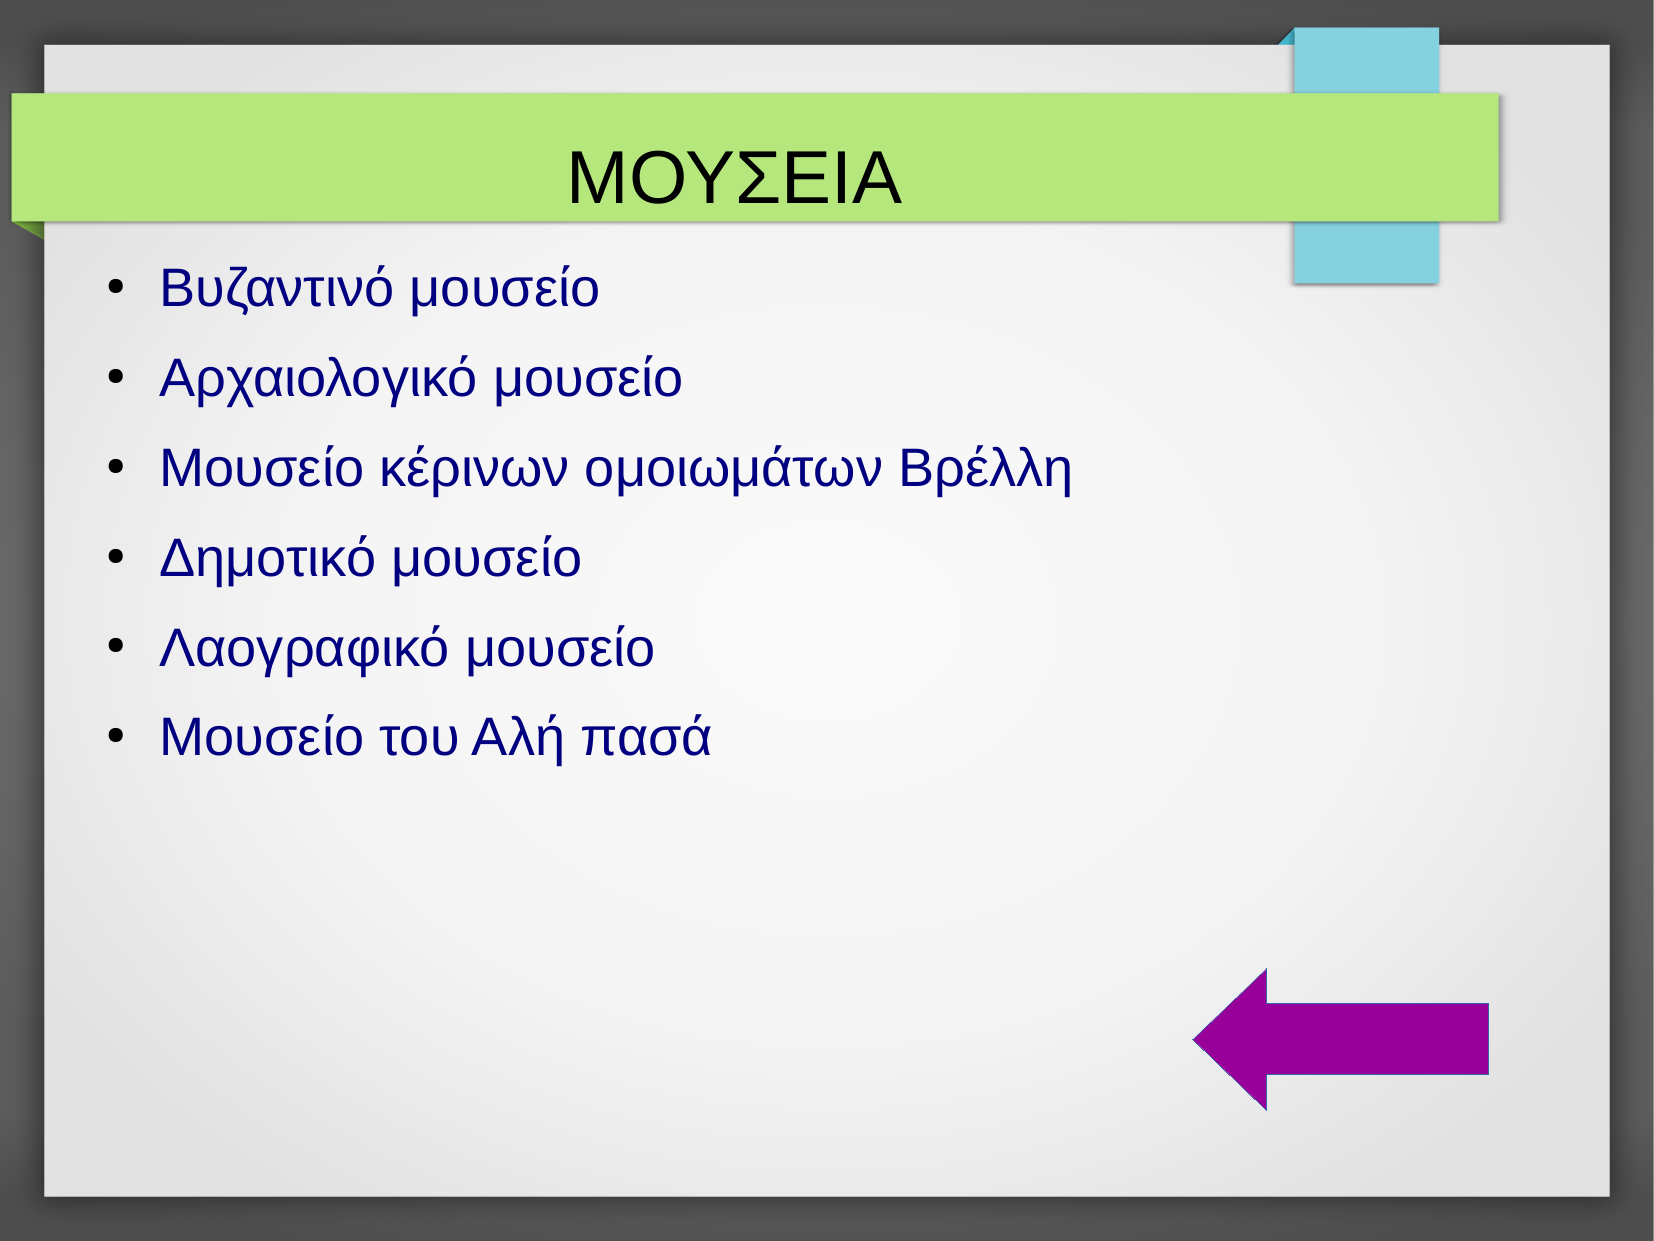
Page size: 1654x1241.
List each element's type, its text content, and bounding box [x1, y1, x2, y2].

text_box [1192, 968, 1489, 1111]
title ΜΟΥΣΕΙΑ [566, 78, 1087, 257]
picture [0, 0, 1654, 1241]
list Βυζαντινό μουσείο Αρχαιολογικό μουσείο Μουσείο κέρινων ομοιωμάτων Βρέλλη Δημοτικό μουσείο Λαογραφικό μουσείο Μουσείο του Αλή πασά [88, 257, 1418, 1217]
